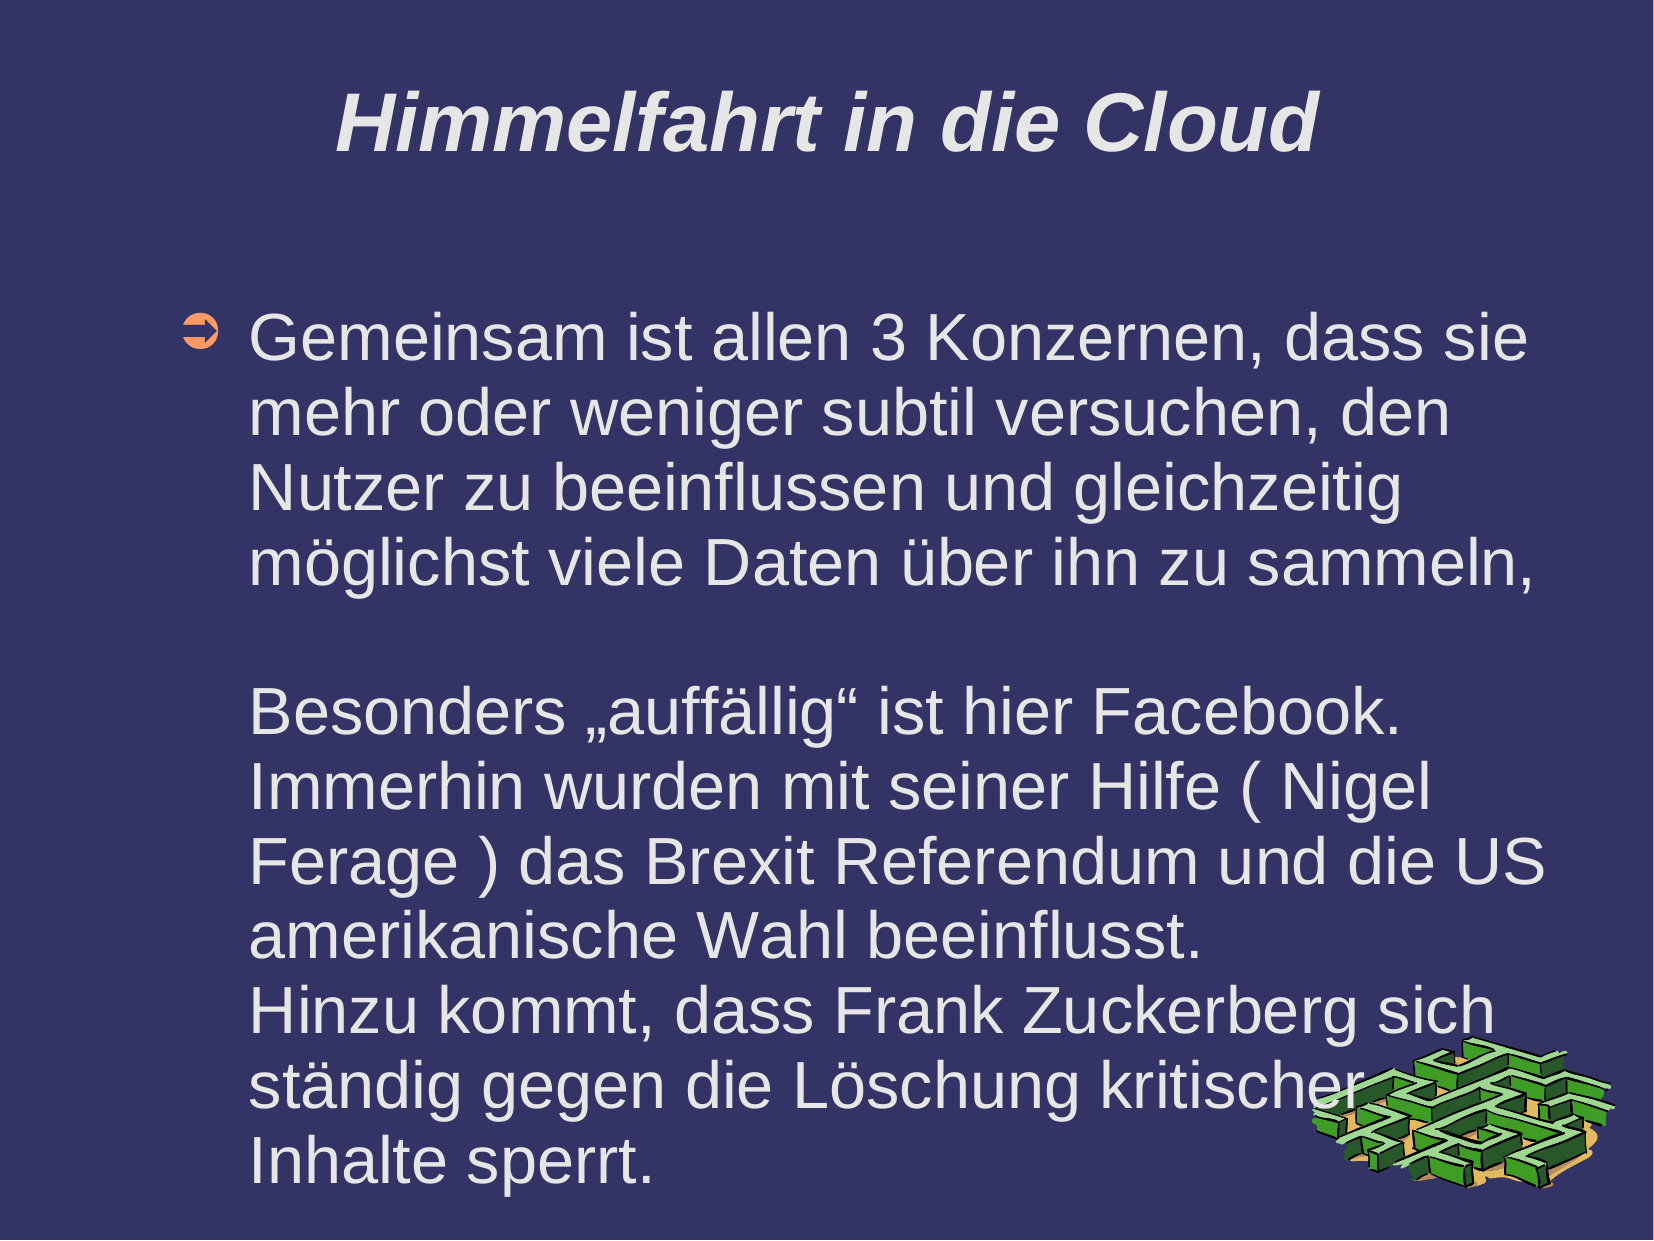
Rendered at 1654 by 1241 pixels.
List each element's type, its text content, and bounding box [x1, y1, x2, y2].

title Himmelfahrt in die Cloud [121, 19, 1534, 227]
list Gemeinsam ist allen 3 Konzernen, dass sie mehr oder weniger subtil versuchen, den Nutzer zu beeinflussen und gleichzeitig möglichst viele Daten über ihn zu sammeln, Besonders „auffällig“ ist hier Facebook. Immerhin wurden mit seiner Hilfe ( Nigel Ferage ) das Brexit Referendum und die US amerikanische Wahl beeinflusst. Hinzu kommt, dass Frank Zuckerberg sich ständig gegen die Löschung kritischer Inhalte sperrt. [166, 300, 1557, 1198]
